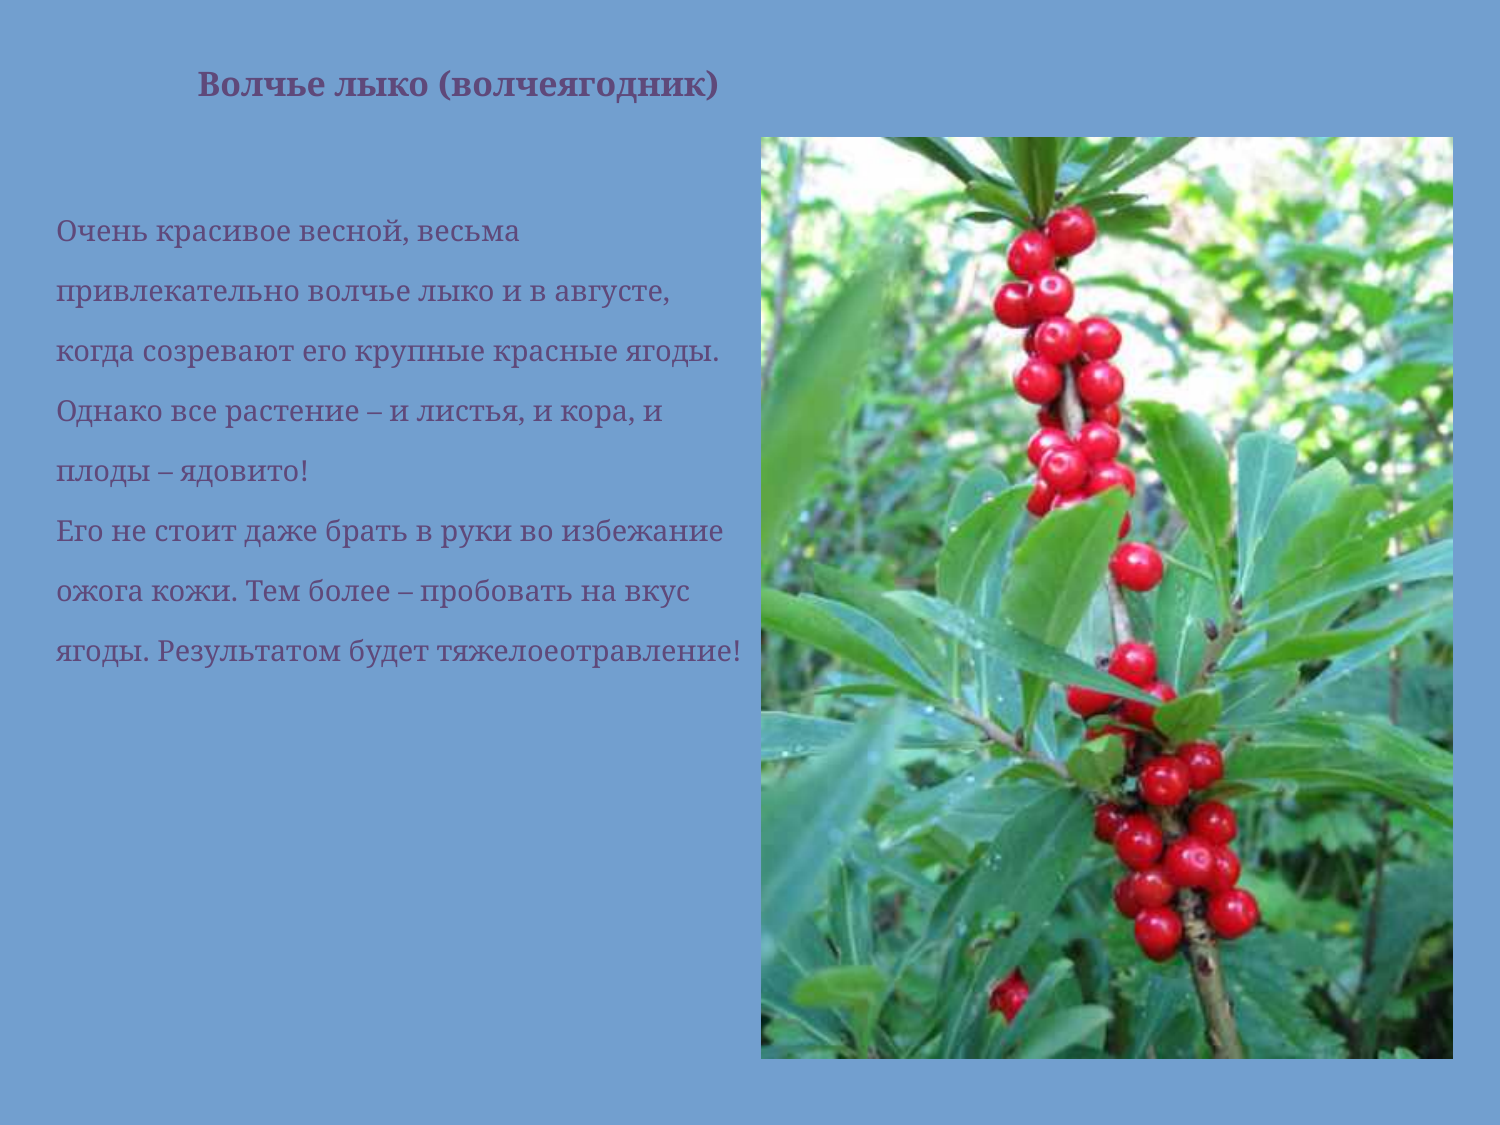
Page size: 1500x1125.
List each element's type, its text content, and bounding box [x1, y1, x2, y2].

picture [761, 137, 1453, 1059]
text_box Волчье лыко (волчеягодник) [183, 30, 1267, 116]
text_box Очень красивое весной, весьма привлекательно волчье лыко и в августе, когда созревают его крупные красные ягоды. Однако все растение – и листья, и кора, и плоды – ядовито! Его не стоит даже брать в руки во избежание ожога кожи. Тем более – пробовать на вкус ягоды. Результатом будет тяжелоеотравление! [41, 184, 761, 680]
